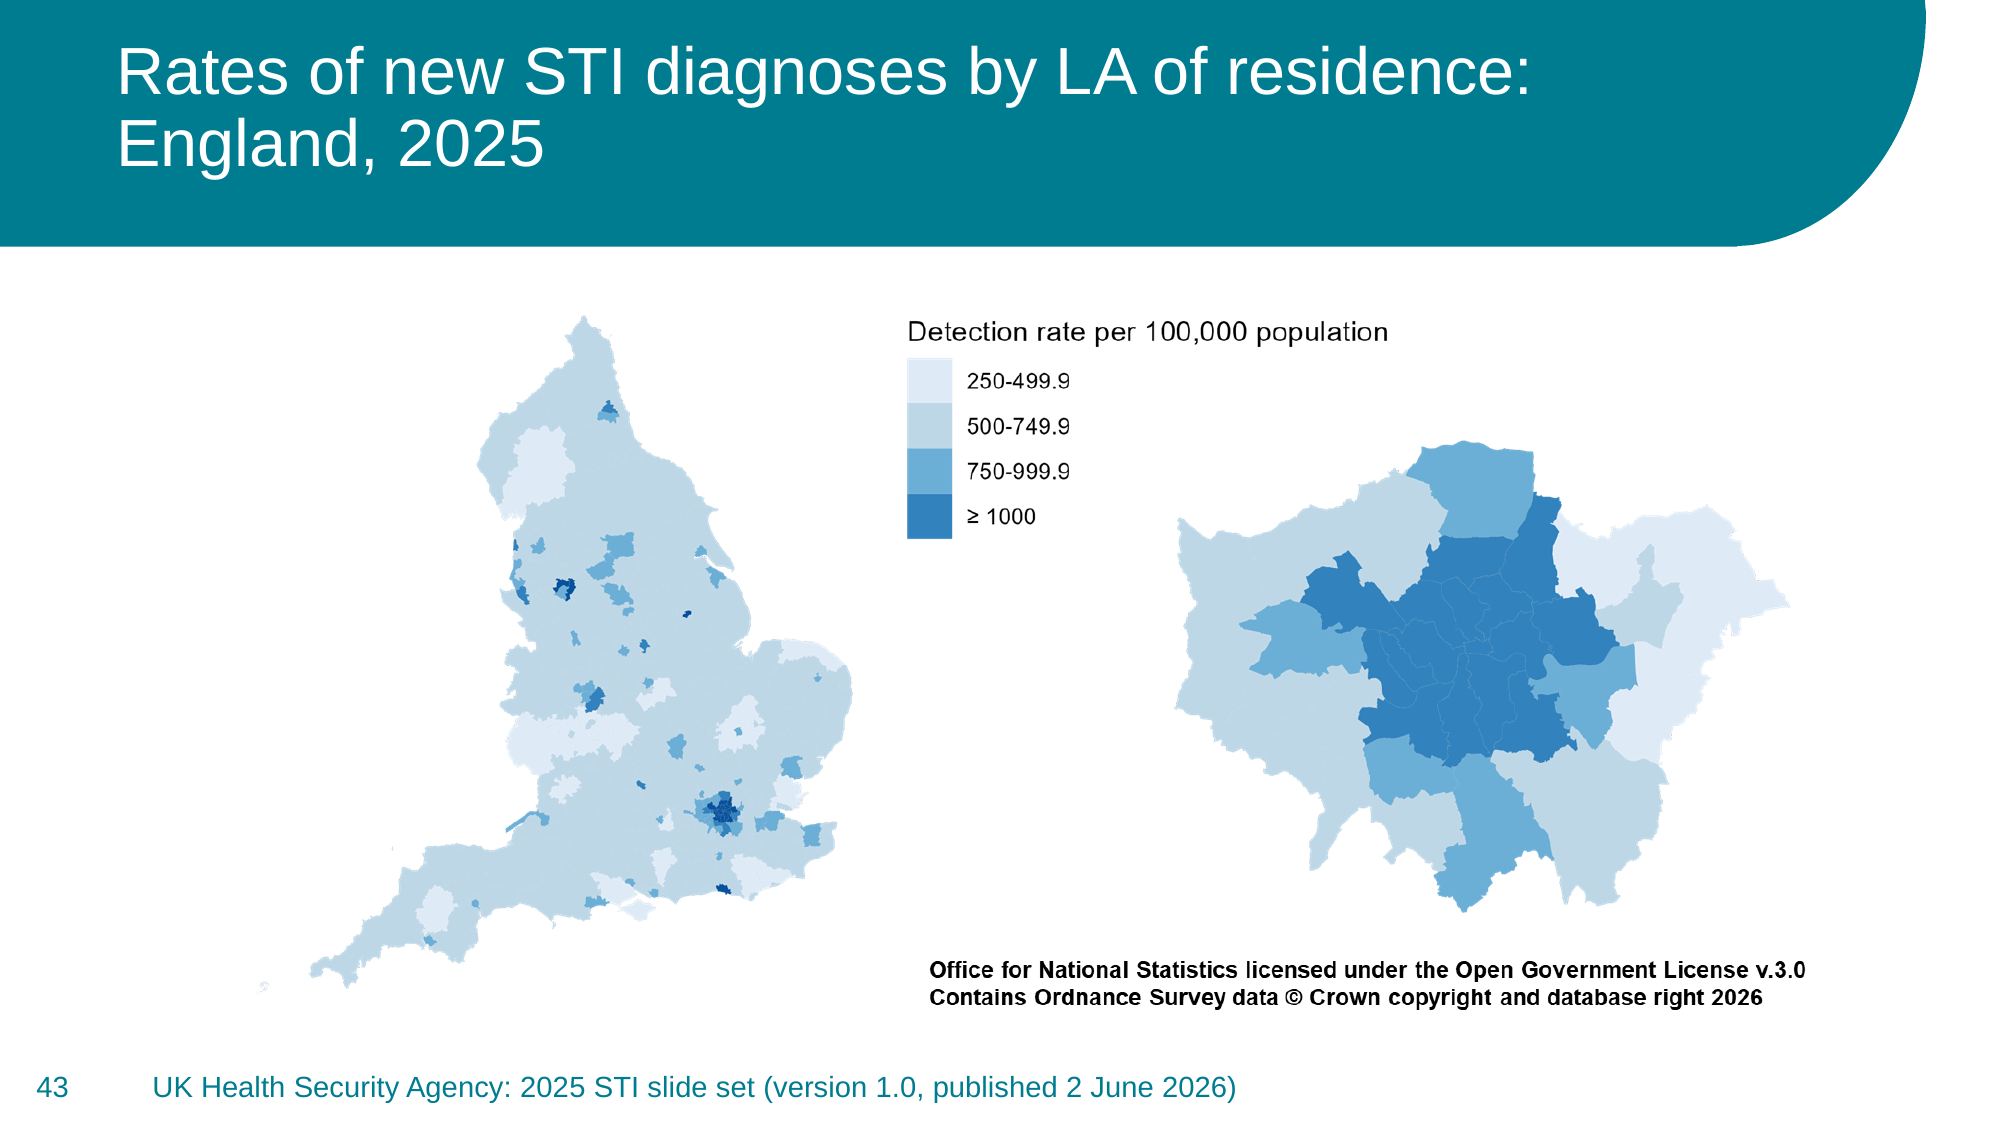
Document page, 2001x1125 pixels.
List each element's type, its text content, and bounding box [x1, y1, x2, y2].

text_box UK Health Security Agency: 2025 STI slide set (version 1.0, published 2 June 2026) [137, 1056, 1780, 1116]
text_box [21, 1056, 120, 1117]
picture [31, 234, 1864, 1028]
title Rates of new STI diagnoses by LA of residence: England, 2025 [101, 29, 1747, 189]
